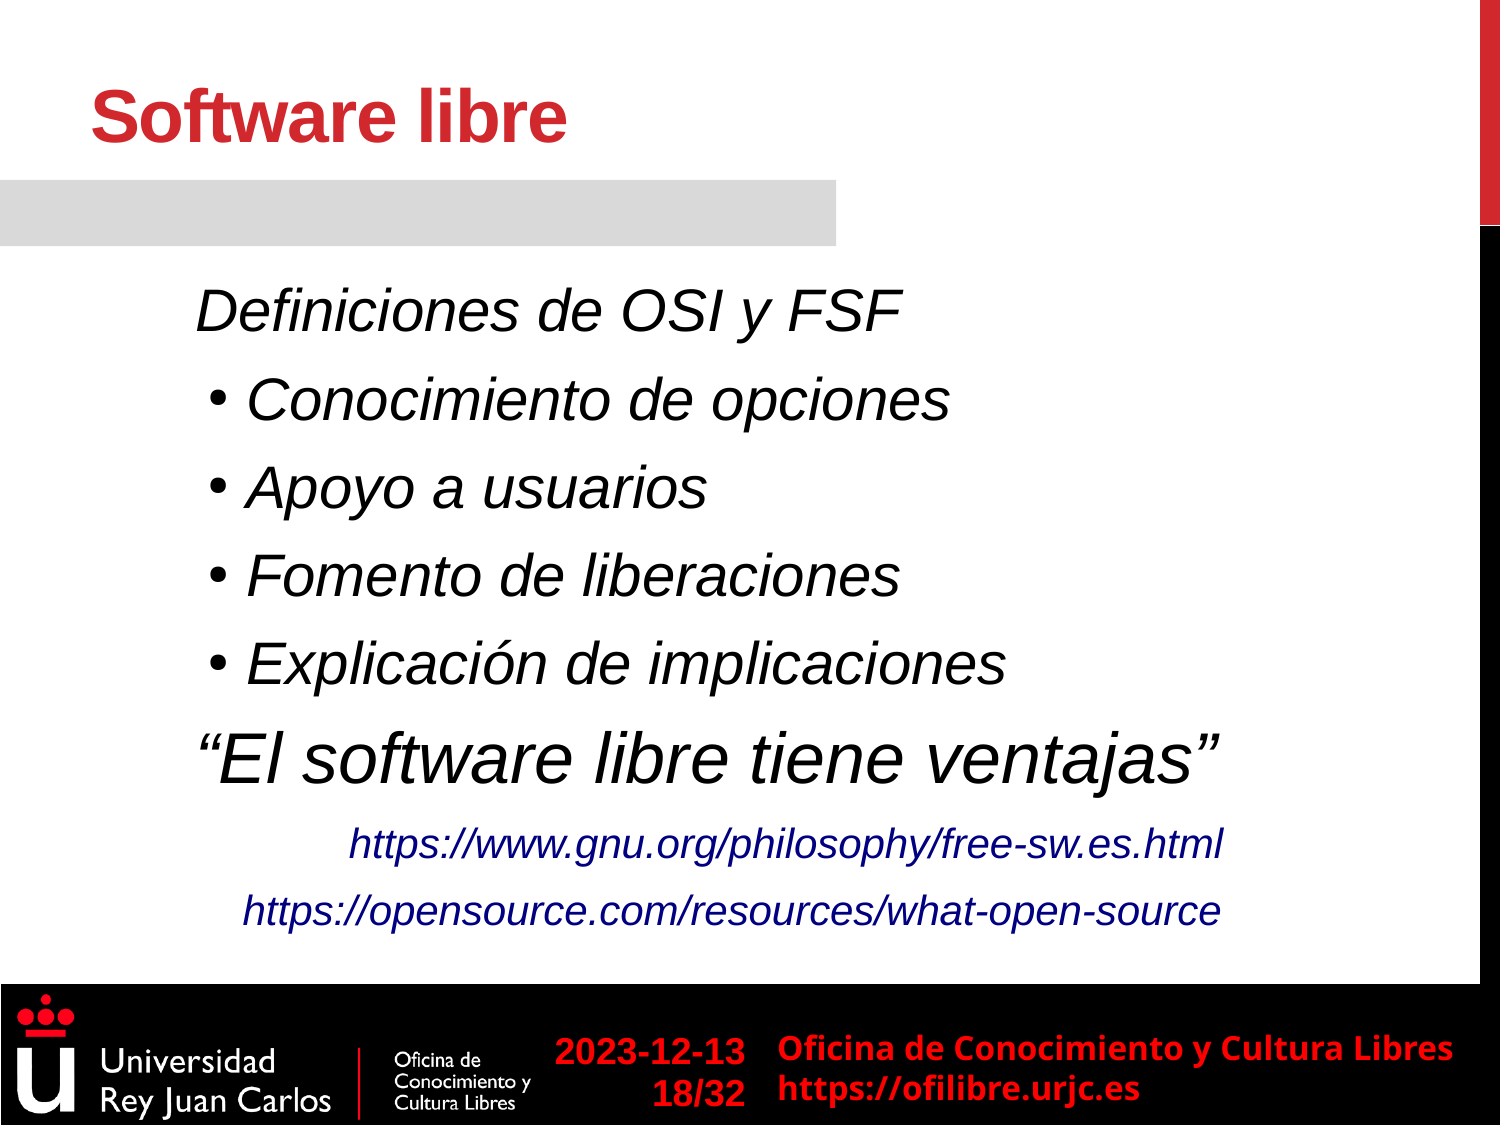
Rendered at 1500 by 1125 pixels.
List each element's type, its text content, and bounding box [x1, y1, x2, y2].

title [75, 15, 1425, 172]
picture [17, 994, 531, 1120]
text_box Software libre [0, 24, 1326, 172]
list Definiciones de OSI y FSF Conocimiento de opciones Apoyo a usuarios Fomento de liberaciones Explicación de implicaciones “El software libre tiene ventajas” https://www.gnu.org/philosophy/free-sw.es.html https://opensource.com/resources/what-open-source [180, 270, 1276, 961]
